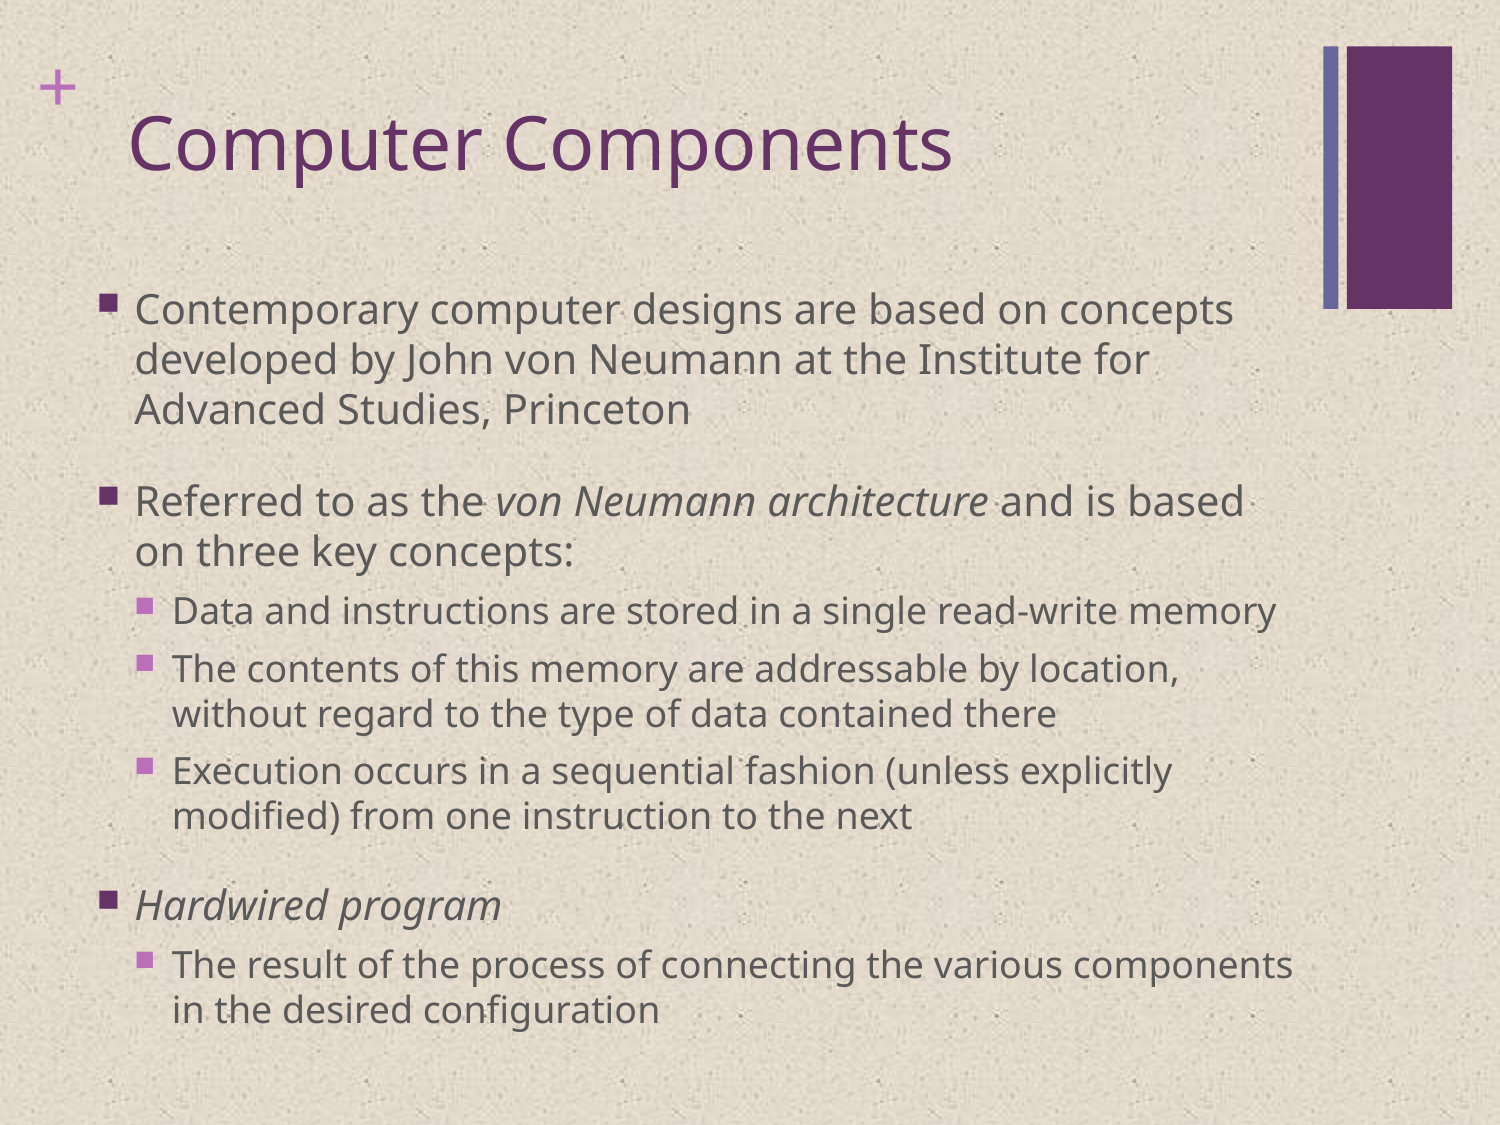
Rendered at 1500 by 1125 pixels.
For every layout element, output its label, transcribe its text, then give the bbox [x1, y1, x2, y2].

picture [0, 0, 1500, 1125]
list Contemporary computer designs are based on concepts developed by John von Neumann at the Institute for Advanced Studies, Princeton Referred to as the von Neumann architecture and is based on three key concepts: Data and instructions are stored in a single read-write memory The contents of this memory are addressable by location, without regard to the type of data contained there Execution occurs in a sequential fashion (unless explicitly modified) from one instruction to the next Hardwired program The result of the process of connecting the various components in the desired configuration [81, 275, 1322, 1050]
title Computer Components [112, 87, 1353, 271]
